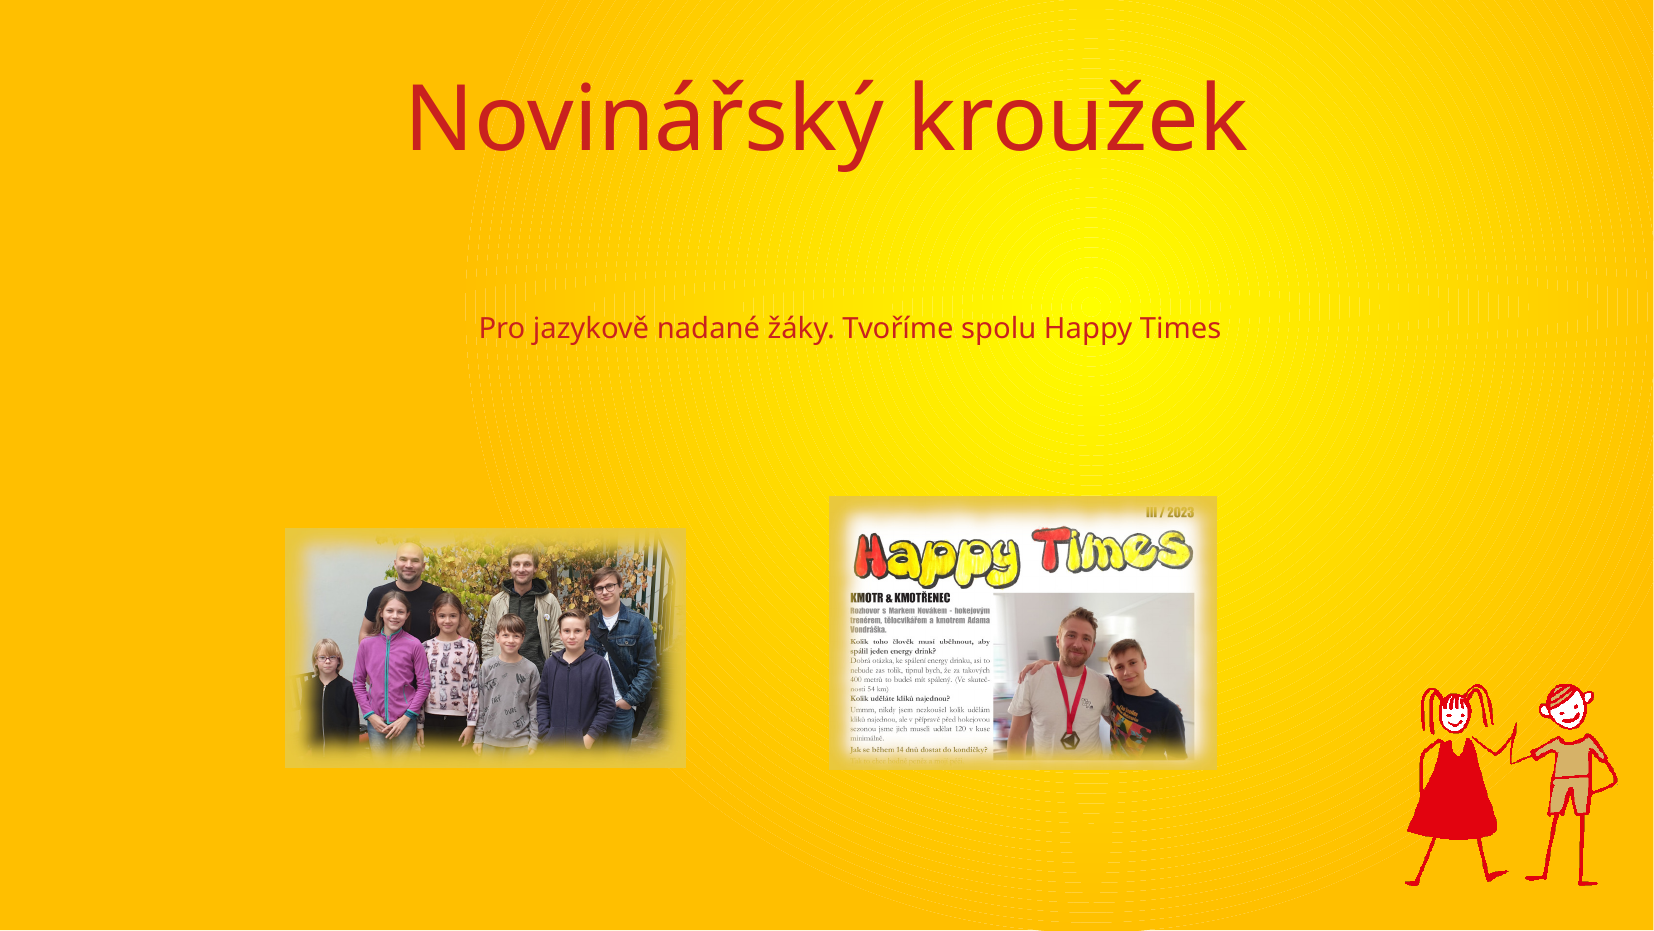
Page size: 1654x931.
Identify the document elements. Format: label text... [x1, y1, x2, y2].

picture [1405, 684, 1618, 886]
picture [285, 528, 686, 768]
title Novinářský kroužek [82, 37, 1571, 193]
subtitle Pro jazykově nadané žáky. Tvoříme spolu Happy Times [106, 217, 1595, 438]
picture [829, 496, 1217, 770]
